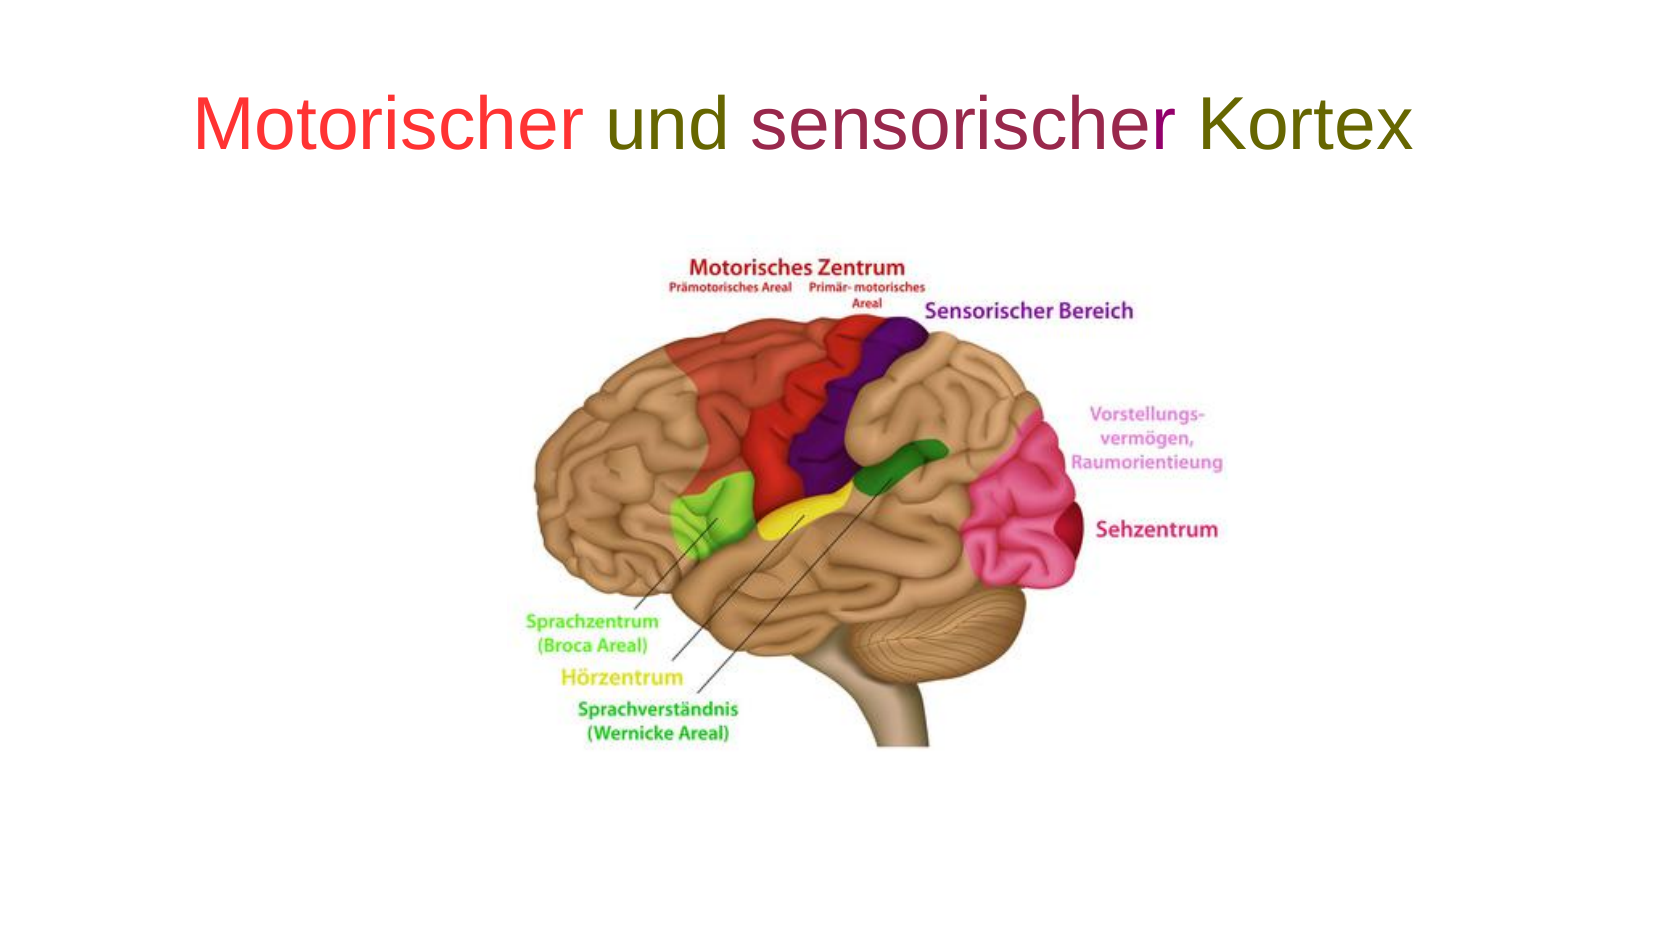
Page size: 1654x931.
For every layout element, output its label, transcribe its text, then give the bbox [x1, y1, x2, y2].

title Motorischer und sensorischer Kortex [5, 0, 1601, 213]
picture [507, 235, 1231, 792]
